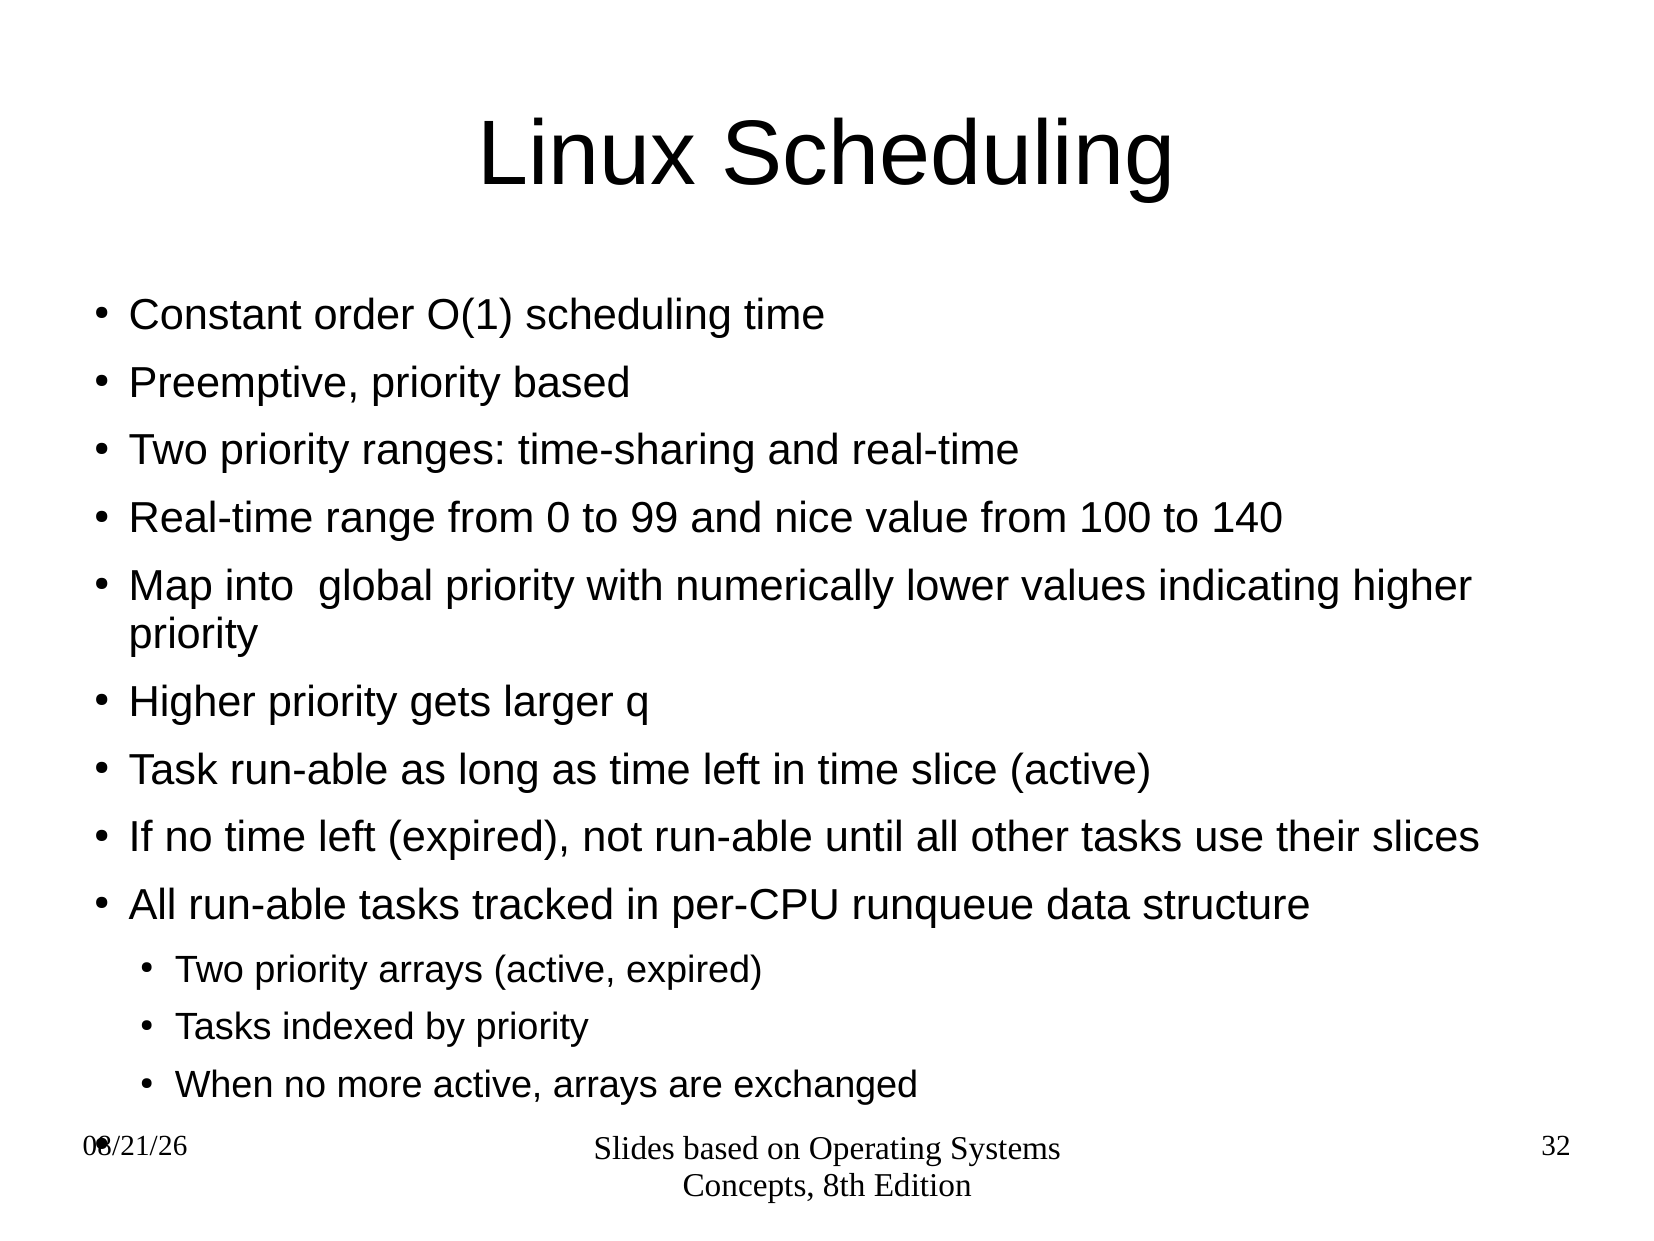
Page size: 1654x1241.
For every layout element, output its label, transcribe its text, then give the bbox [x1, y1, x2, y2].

title Linux Scheduling [82, 49, 1571, 257]
list Constant order O(1) scheduling time Preemptive, priority based Two priority ranges: time-sharing and real-time Real-time range from 0 to 99 and nice value from 100 to 140 Map into global priority with numerically lower values indicating higher priority Higher priority gets larger q Task run-able as long as time left in time slice (active) If no time left (expired), not run-able until all other tasks use their slices All run-able tasks tracked in per-CPU runqueue data structure Two priority arrays (active, expired) Tasks indexed by priority When no more active, arrays are exchanged [82, 290, 1571, 1109]
